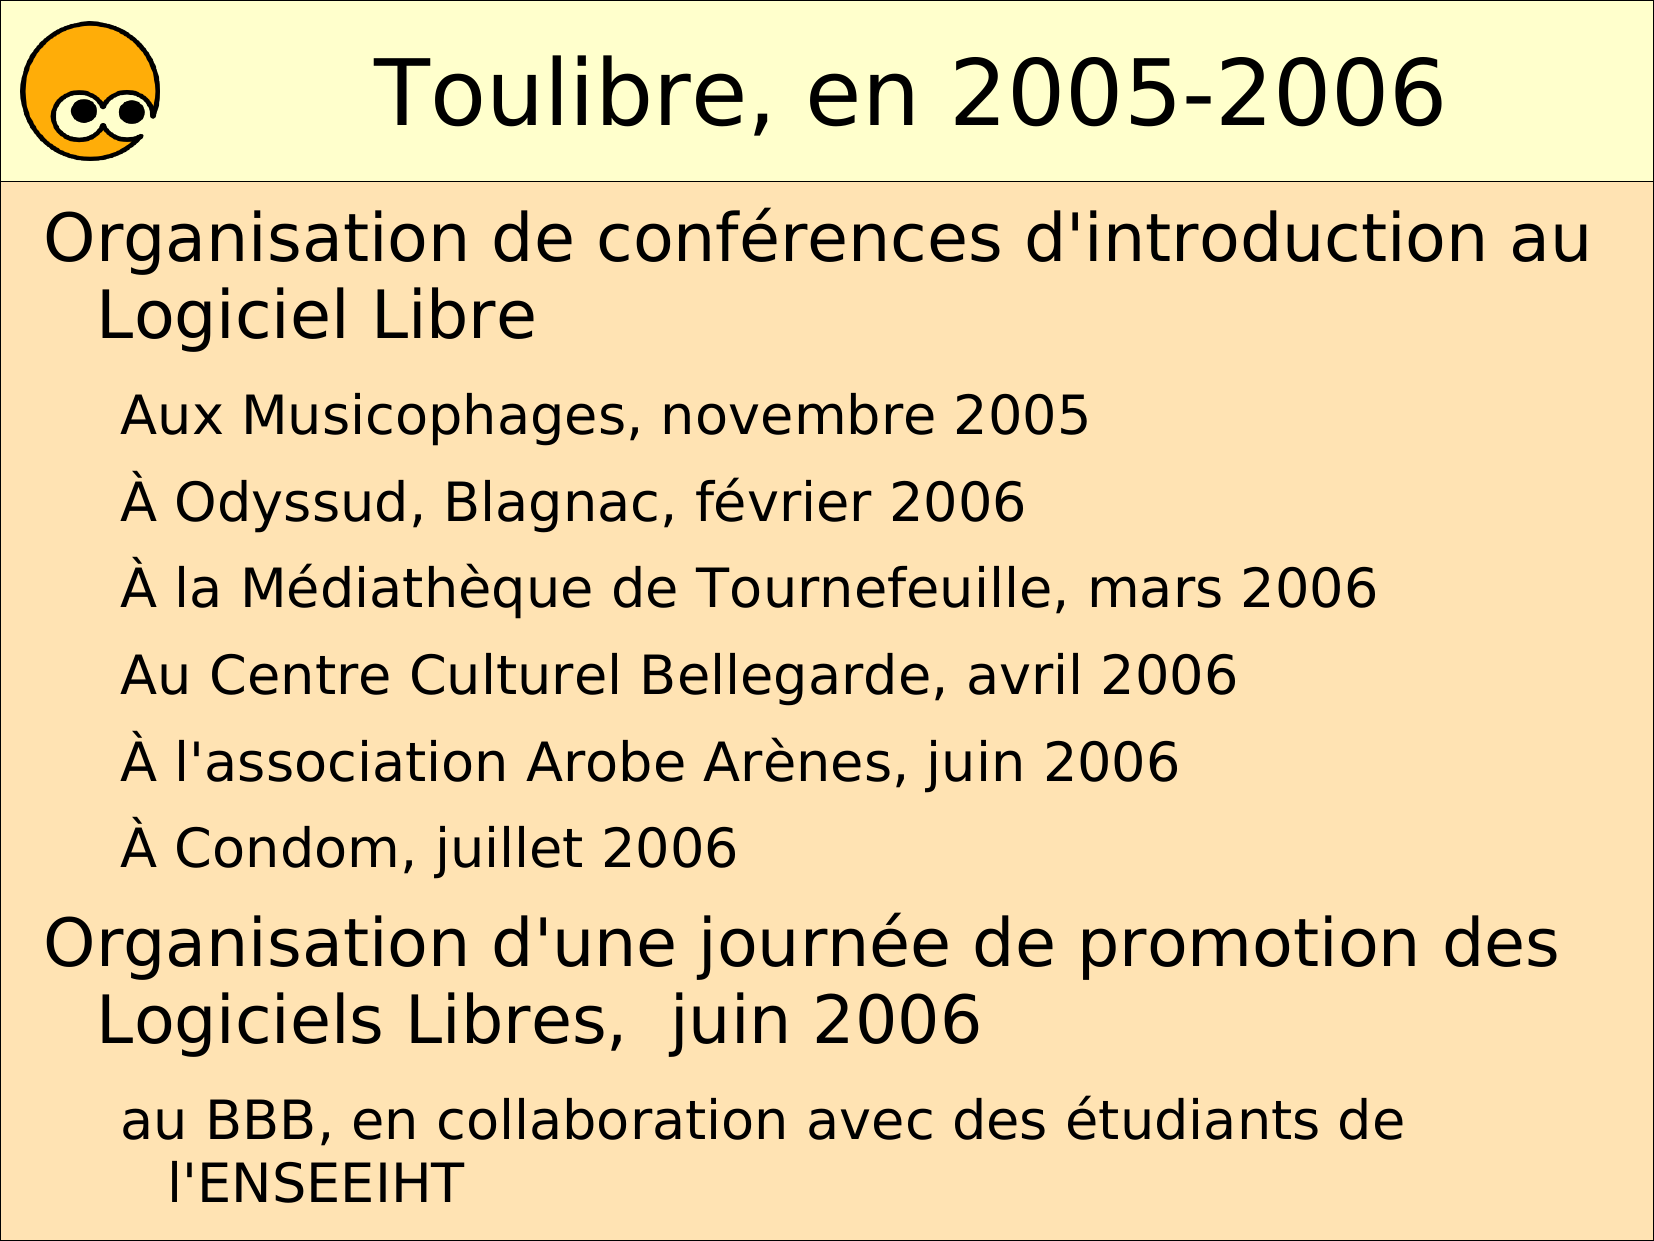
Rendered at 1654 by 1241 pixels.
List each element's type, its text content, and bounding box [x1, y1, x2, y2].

picture [20, 21, 160, 161]
title Toulibre, en 2005-2006 [203, 33, 1620, 154]
list Organisation de conférences d'introduction au Logiciel Libre Aux Musicophages, novembre 2005 À Odyssud, Blagnac, février 2006 À la Médiathèque de Tournefeuille, mars 2006 Au Centre Culturel Bellegarde, avril 2006 À l'association Arobe Arènes, juin 2006 À Condom, juillet 2006 Organisation d'une journée de promotion des Logiciels Libres, juin 2006 au BBB, en collaboration avec des étudiants de l'ENSEEIHT [26, 199, 1621, 1216]
